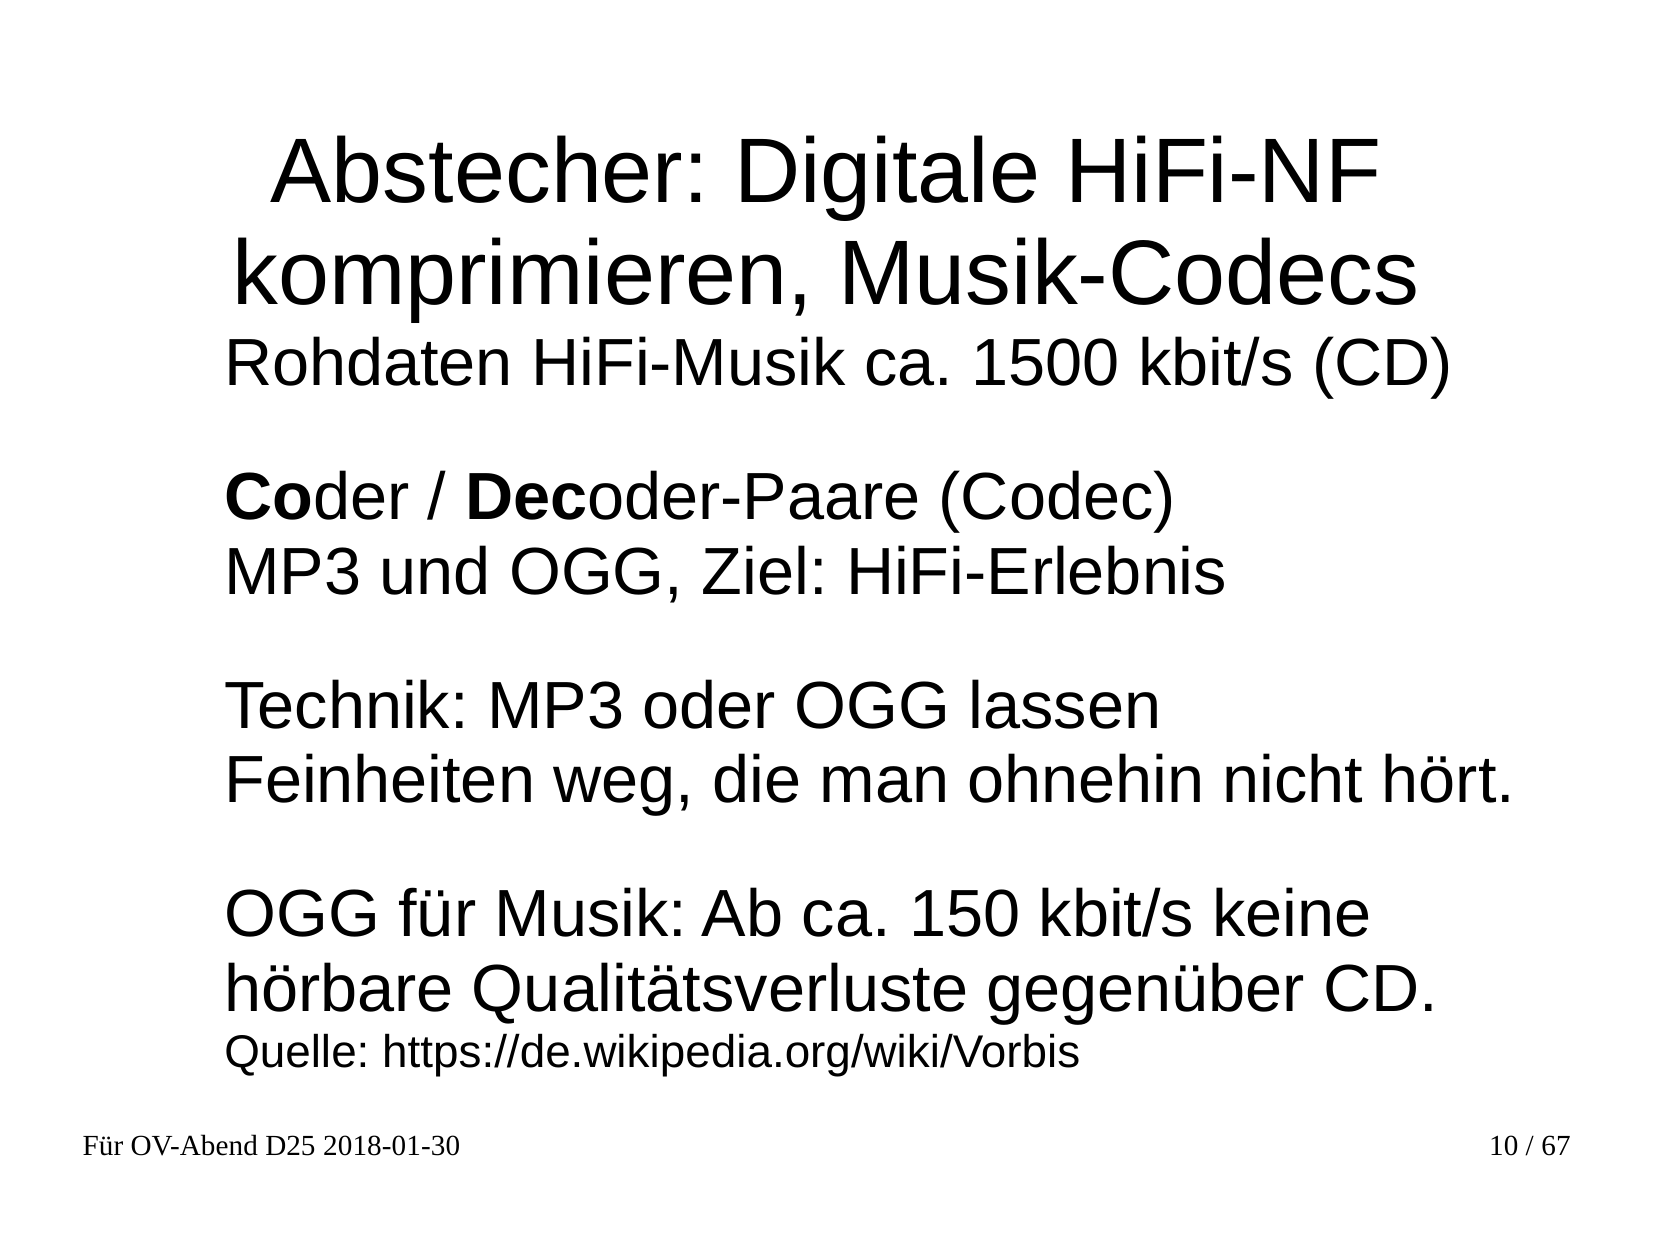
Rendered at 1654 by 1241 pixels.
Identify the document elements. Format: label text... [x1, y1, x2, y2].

title Abstecher: Digitale HiFi-NF komprimieren, Musik-Codecs [82, 118, 1571, 326]
list Rohdaten HiFi-Musik ca. 1500 kbit/s (CD) Coder / Decoder-Paare (Codec) MP3 und OGG, Ziel: HiFi-Erlebnis Technik: MP3 oder OGG lassen Feinheiten weg, die man ohnehin nicht hört. OGG für Musik: Ab ca. 150 kbit/s keine hörbare Qualitätsverluste gegenüber CD. Quelle: https://de.wikipedia.org/wiki/Vorbis [224, 325, 1571, 1087]
